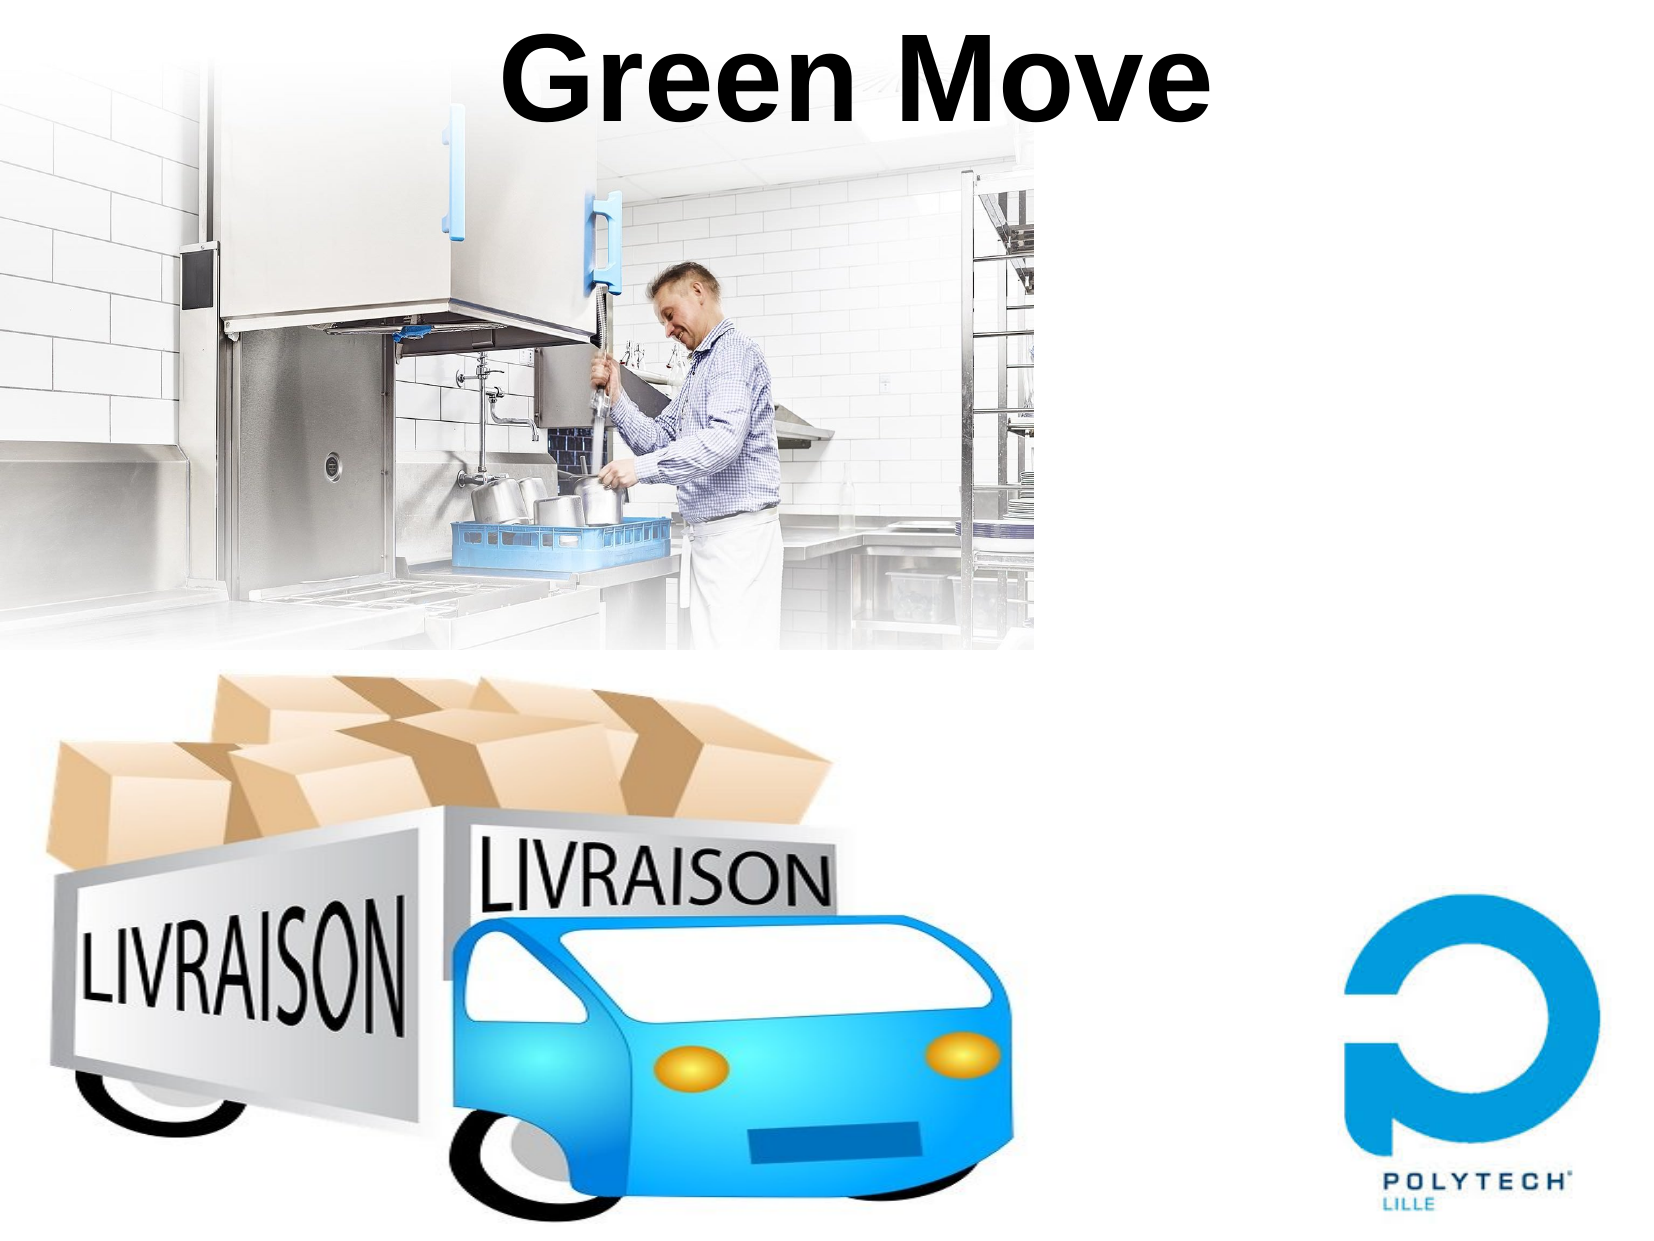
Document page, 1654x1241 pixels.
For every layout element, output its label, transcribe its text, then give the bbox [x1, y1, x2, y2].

picture [1299, 885, 1654, 1241]
text_box Green Move [442, 0, 1270, 296]
picture [0, 4, 1063, 1241]
